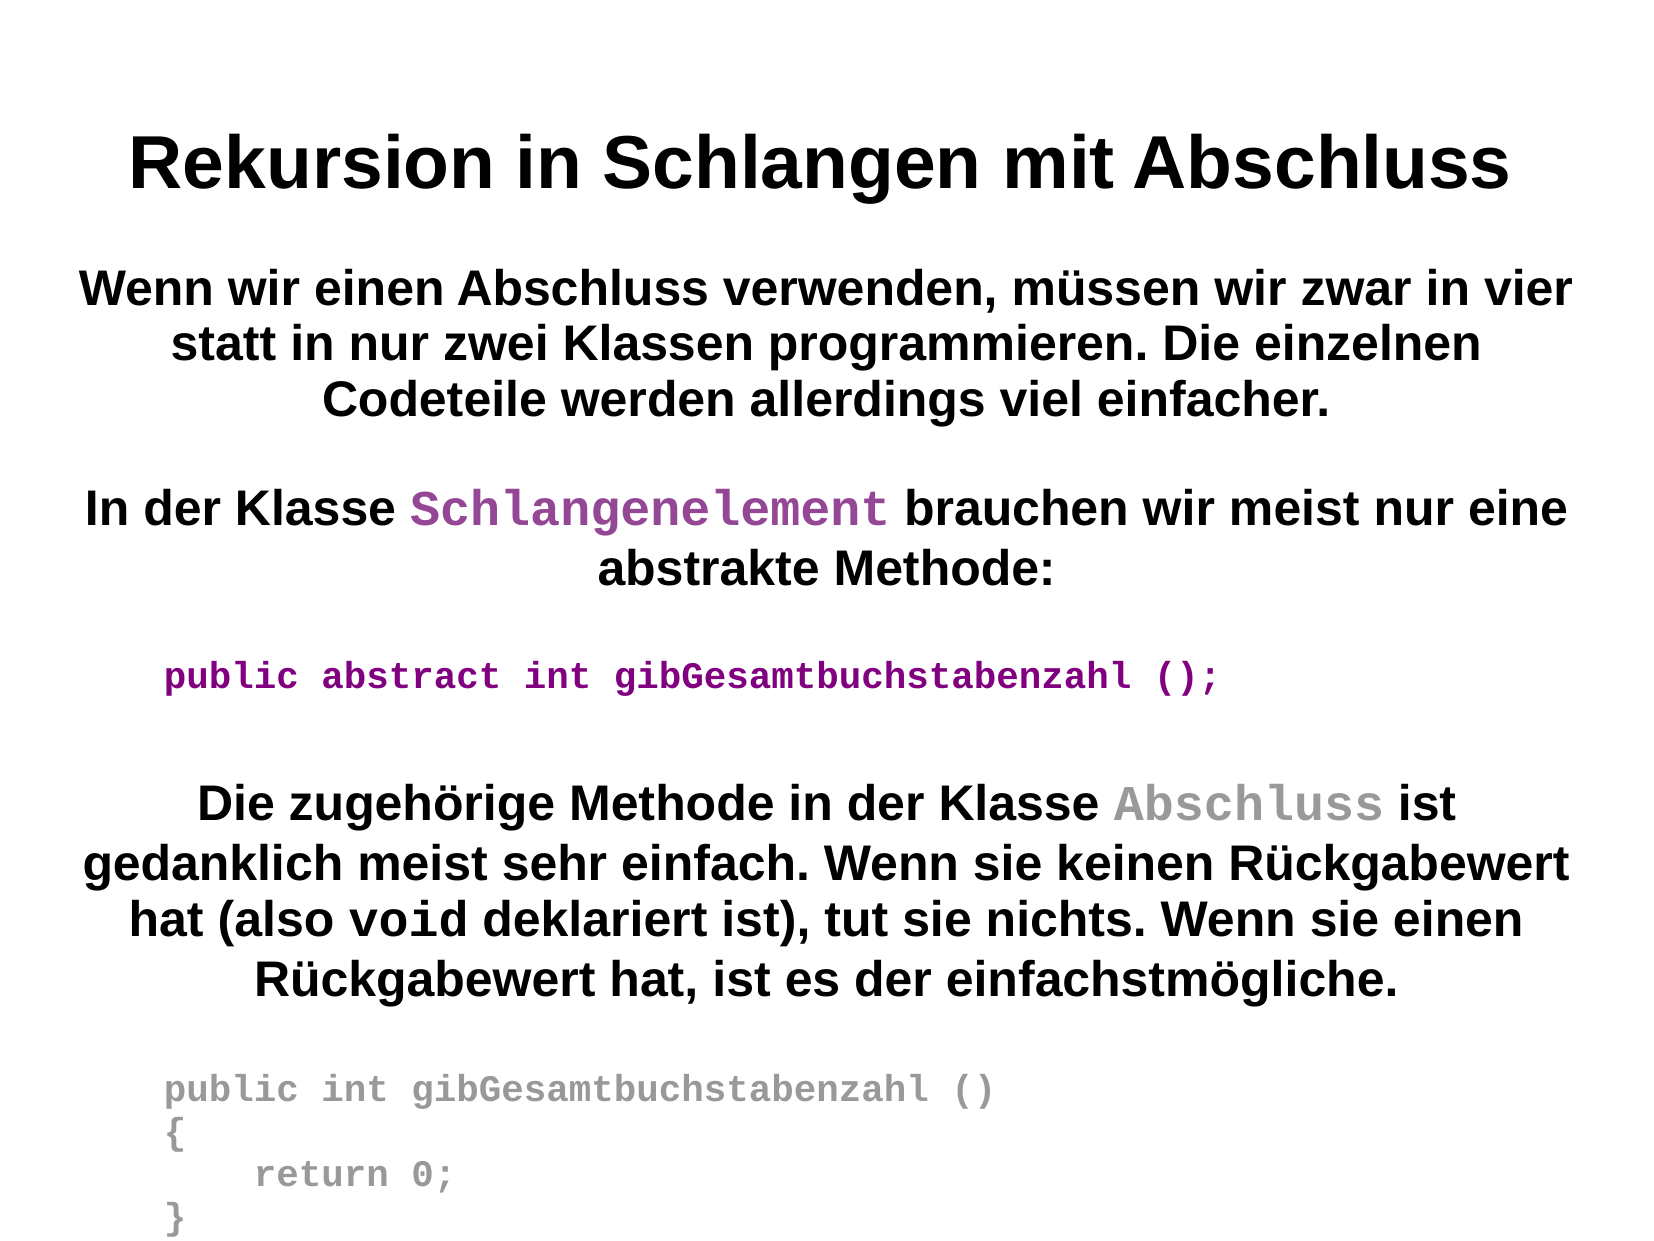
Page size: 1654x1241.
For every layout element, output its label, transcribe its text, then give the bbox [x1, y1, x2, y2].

text_box In der Klasse Schlangenelement brauchen wir meist nur eine abstrakte Methode: [59, 472, 1595, 606]
title Rekursion in Schlangen mit Abschluss [76, 118, 1565, 207]
text_box Die zugehörige Methode in der Klasse Abschluss ist gedanklich meist sehr einfach. Wenn sie keinen Rückgabewert hat (also void deklariert ist), tut sie nichts. Wenn sie einen Rückgabewert hat, ist es der einfachstmögliche. [59, 767, 1595, 1019]
text_box Wenn wir einen Abschluss verwenden, müssen wir zwar in vier statt in nur zwei Klassen programmieren. Die einzelnen Codeteile werden allerdings viel einfacher. [59, 252, 1595, 439]
text_box public int gibGesamtbuchstabenzahl () { return 0; } [59, 1062, 1625, 1241]
text_box public abstract int gibGesamtbuchstabenzahl (); [59, 649, 1625, 709]
